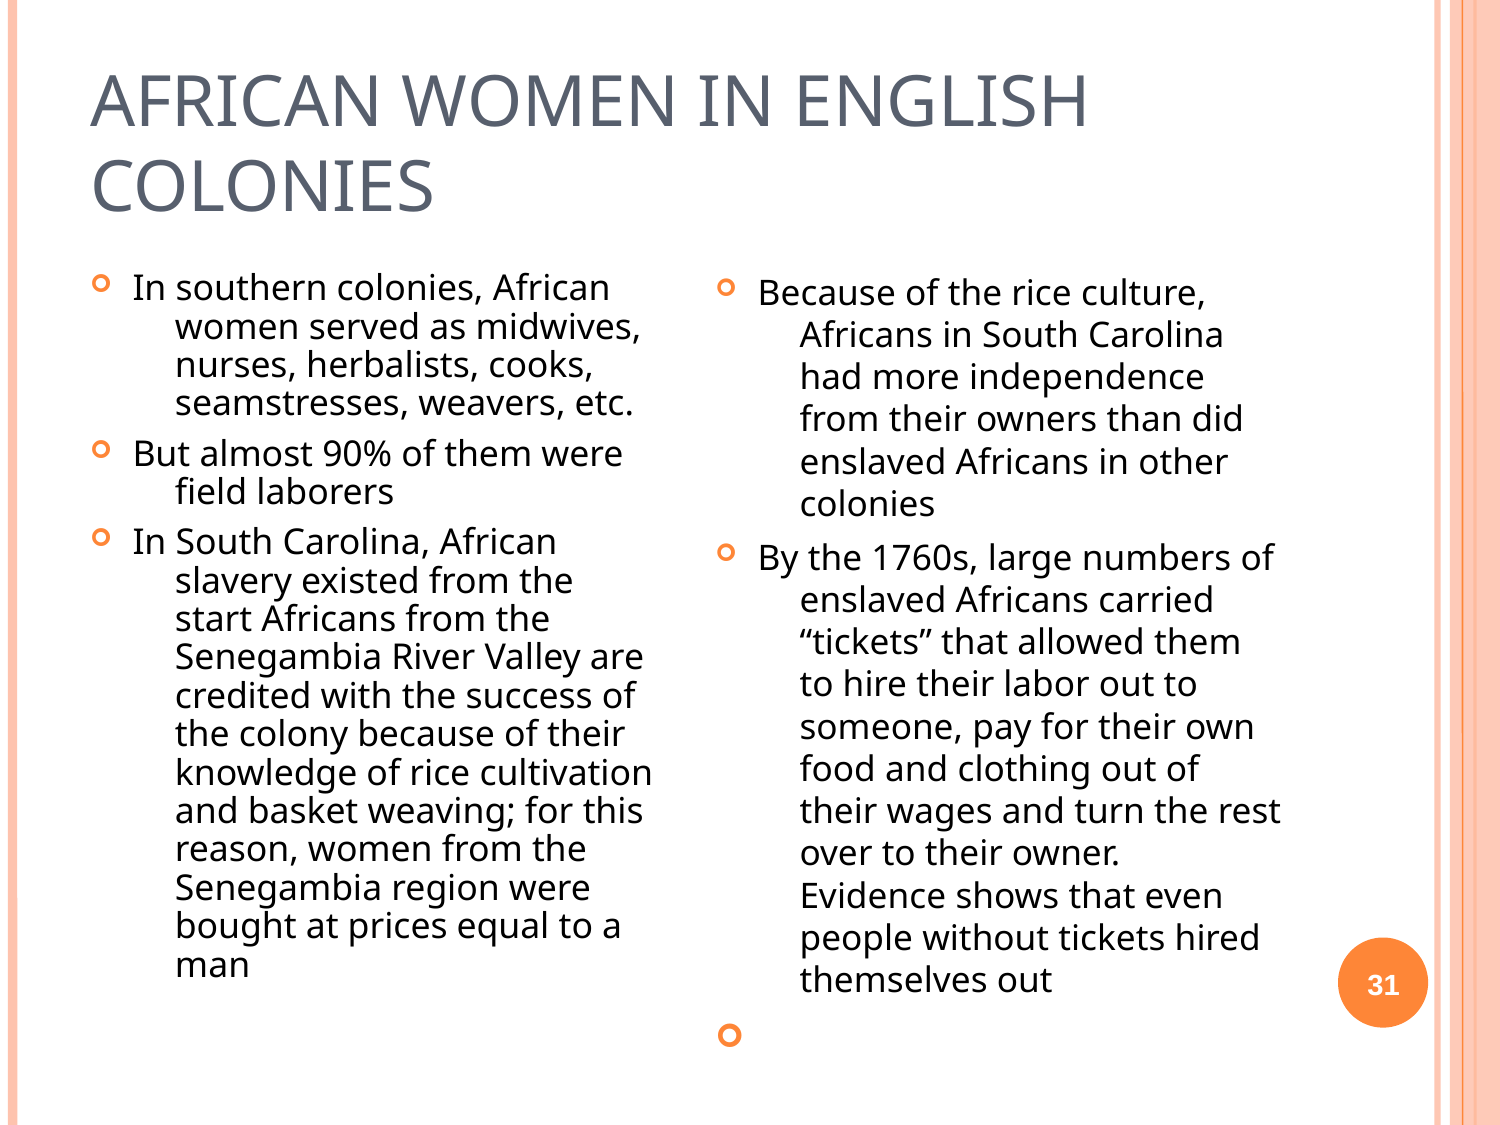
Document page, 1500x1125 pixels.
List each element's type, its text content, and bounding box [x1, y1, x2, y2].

text_box [1333, 940, 1434, 1027]
list Because of the rice culture, Africans in South Carolina had more independence from their owners than did enslaved Africans in other colonies By the 1760s, large numbers of enslaved Africans carried “tickets” that allowed them to hire their labor out to someone, pay for their own food and clothing out of their wages and turn the rest over to their owner. Evidence shows that even people without tickets hired themselves out [700, 262, 1301, 1013]
list In southern colonies, African women served as midwives, nurses, herbalists, cooks, seamstresses, weavers, etc. But almost 90% of them were field laborers In South Carolina, African slavery existed from the start Africans from the Senegambia River Valley are credited with the success of the colony because of their knowledge of rice cultivation and basket weaving; for this reason, women from the Senegambia region were bought at prices equal to a man [75, 262, 676, 1013]
title African Women in English Colonies [75, 45, 1300, 233]
